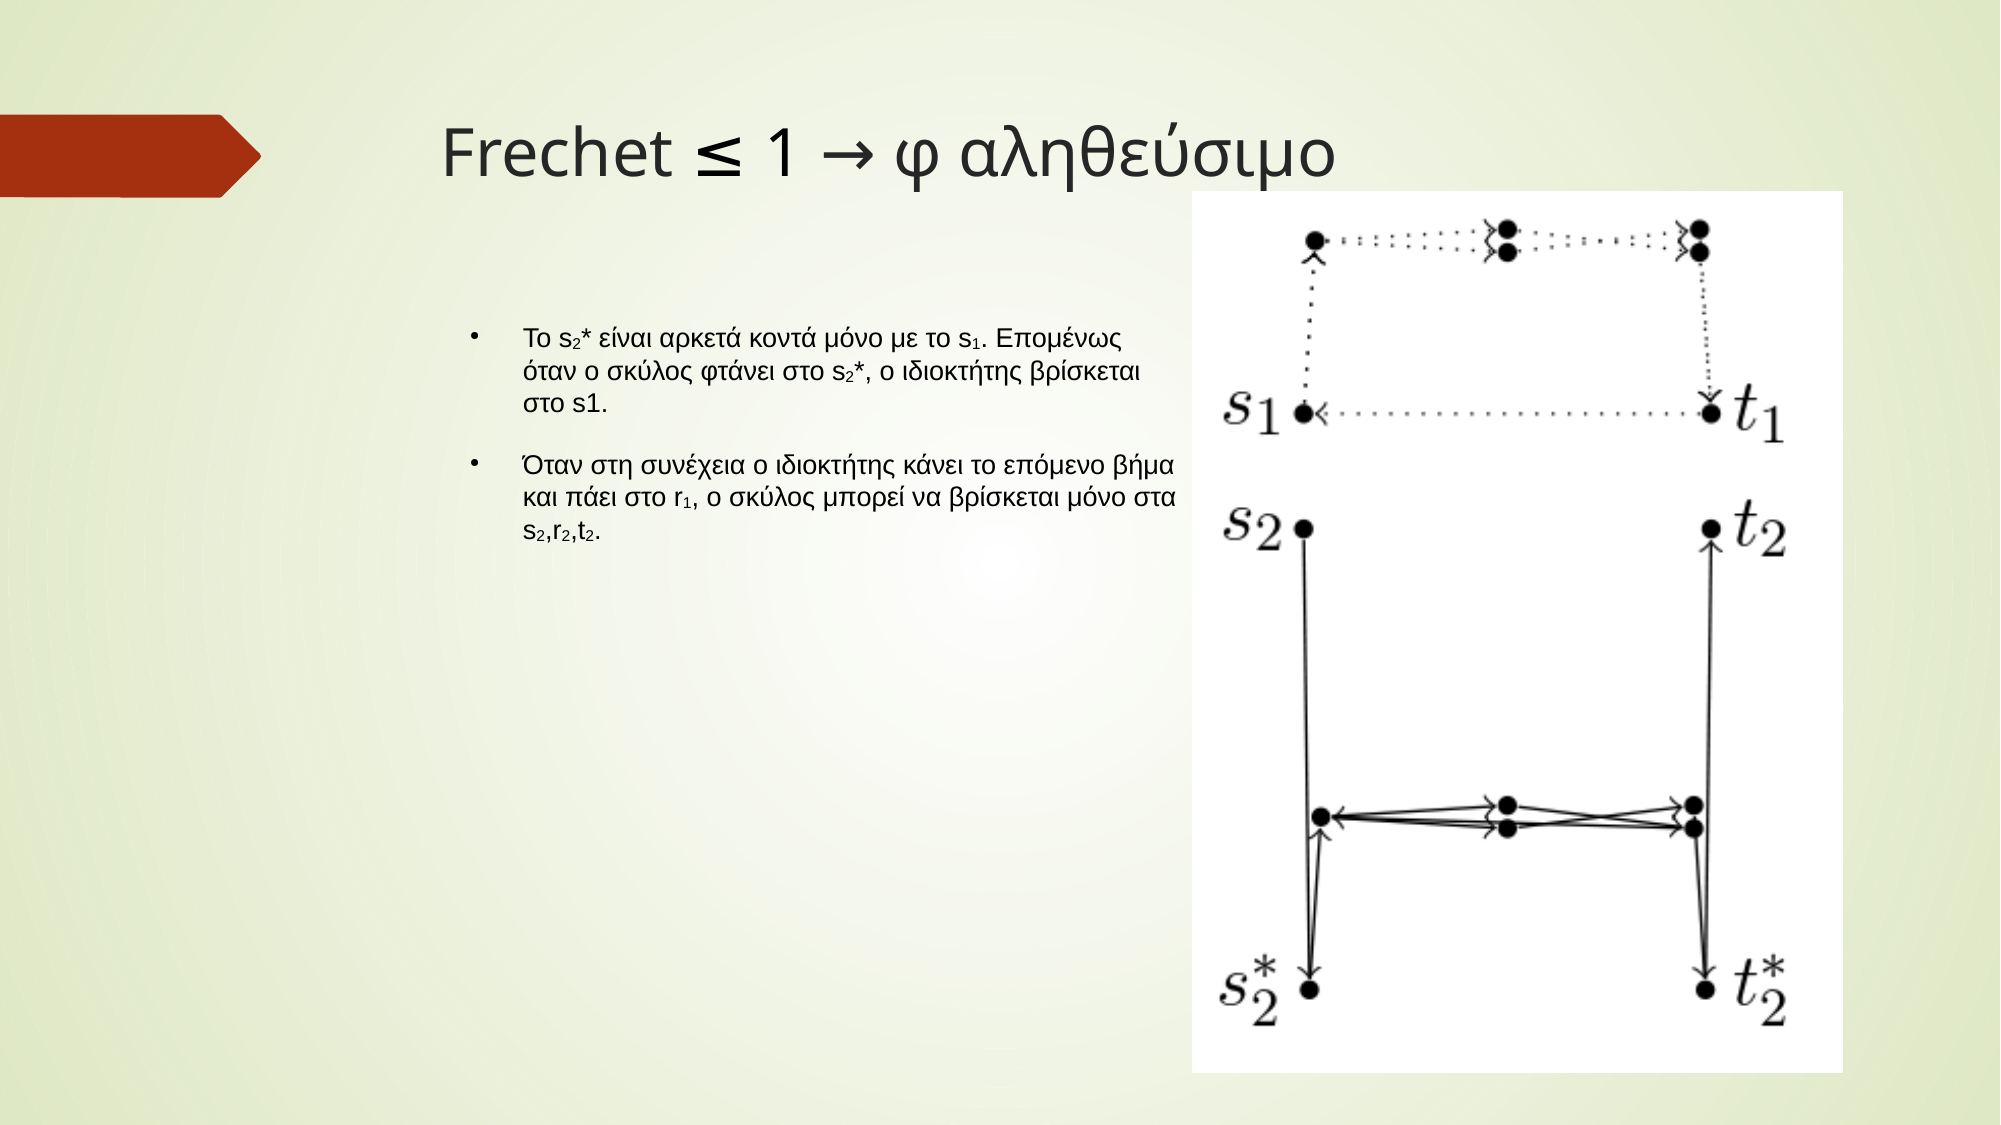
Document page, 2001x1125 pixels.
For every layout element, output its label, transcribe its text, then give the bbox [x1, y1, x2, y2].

picture [1192, 191, 1843, 1073]
title Frechet ≤ 1 → φ αληθεύσιμο [425, 102, 1888, 313]
list To s2* είναι αρκετά κοντά μόνο με το s1. Επομένως όταν ο σκύλος φτάνει στο s2*, ο ιδιοκτήτης βρίσκεται στο s1. Όταν στη συνέχεια ο ιδιοκτήτης κάνει το επόμενο βήμα και πάει στο r1, ο σκύλος μπορεί να βρίσκεται μόνο στα s2,r2,t2. [437, 313, 1192, 934]
